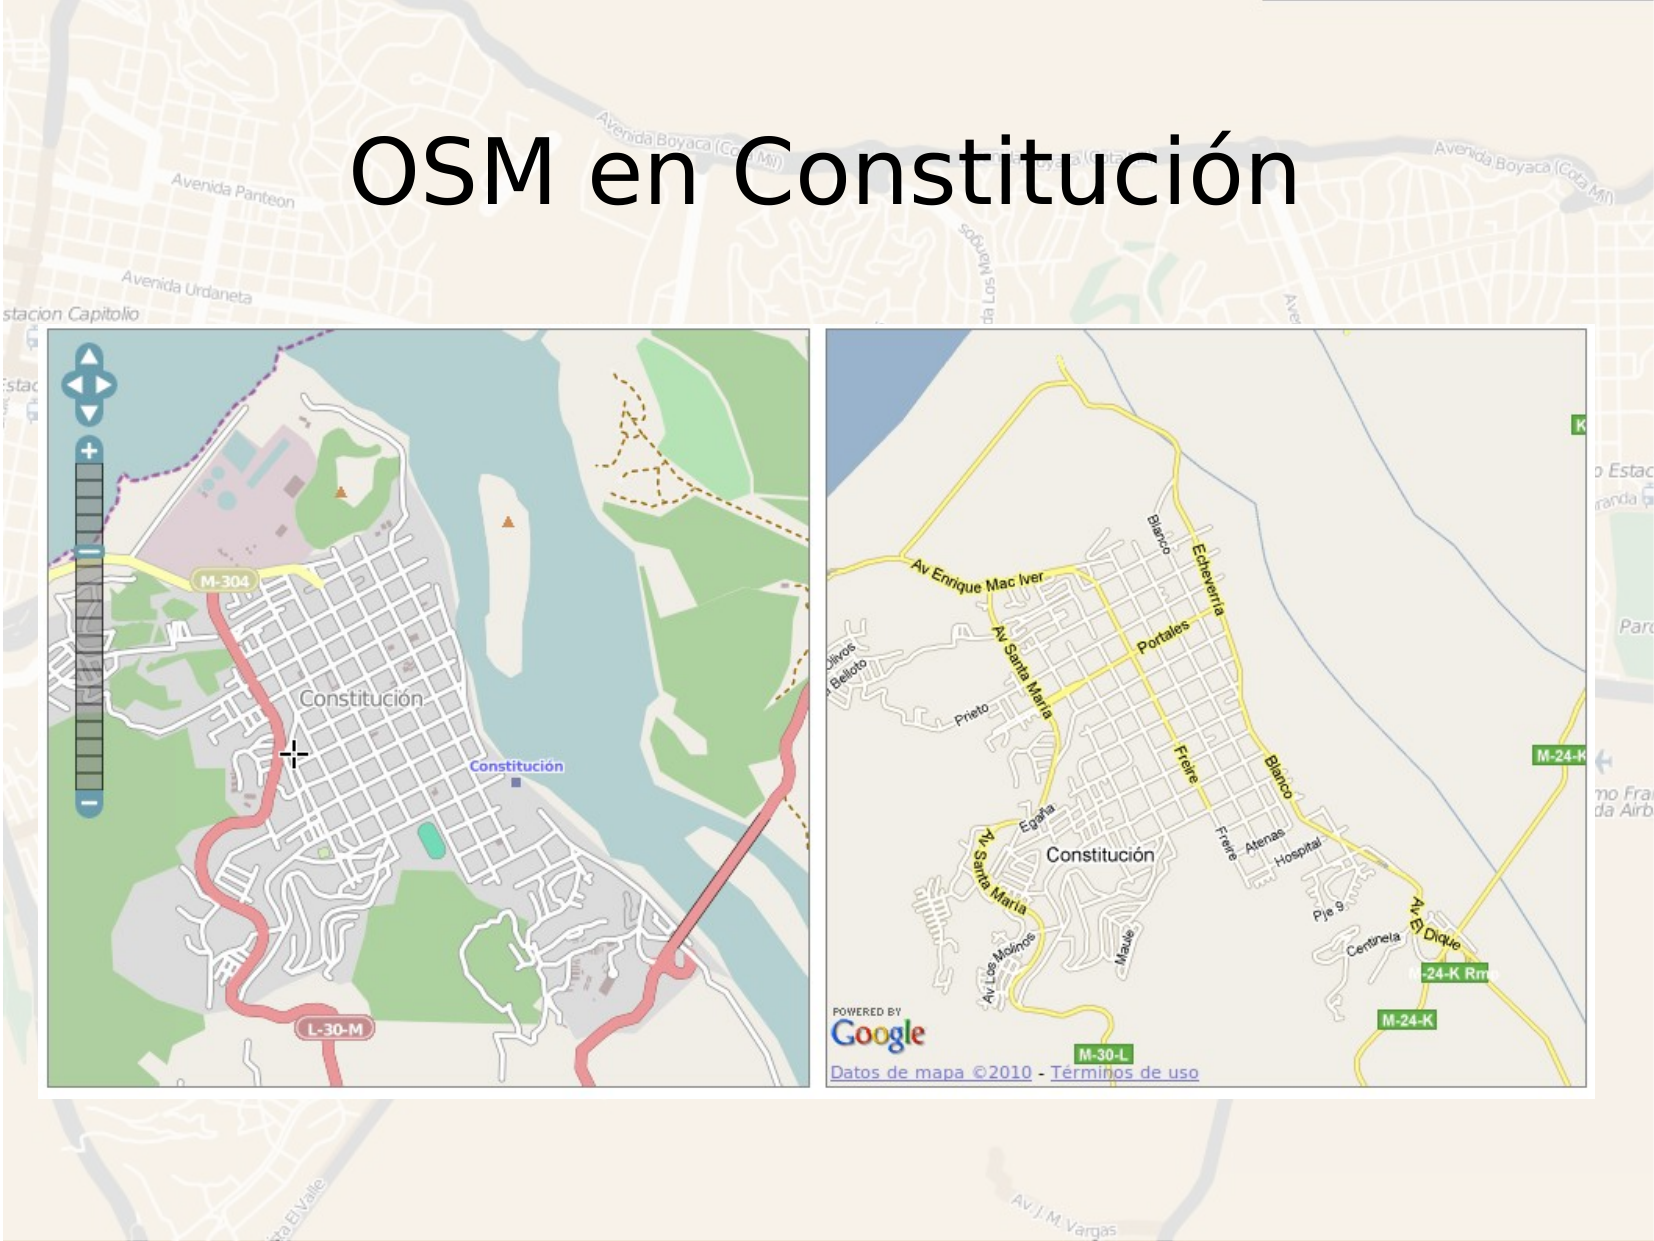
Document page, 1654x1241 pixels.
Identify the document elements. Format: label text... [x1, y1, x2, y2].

picture [38, 324, 1595, 1099]
title OSM en Constitución [82, 88, 1571, 257]
